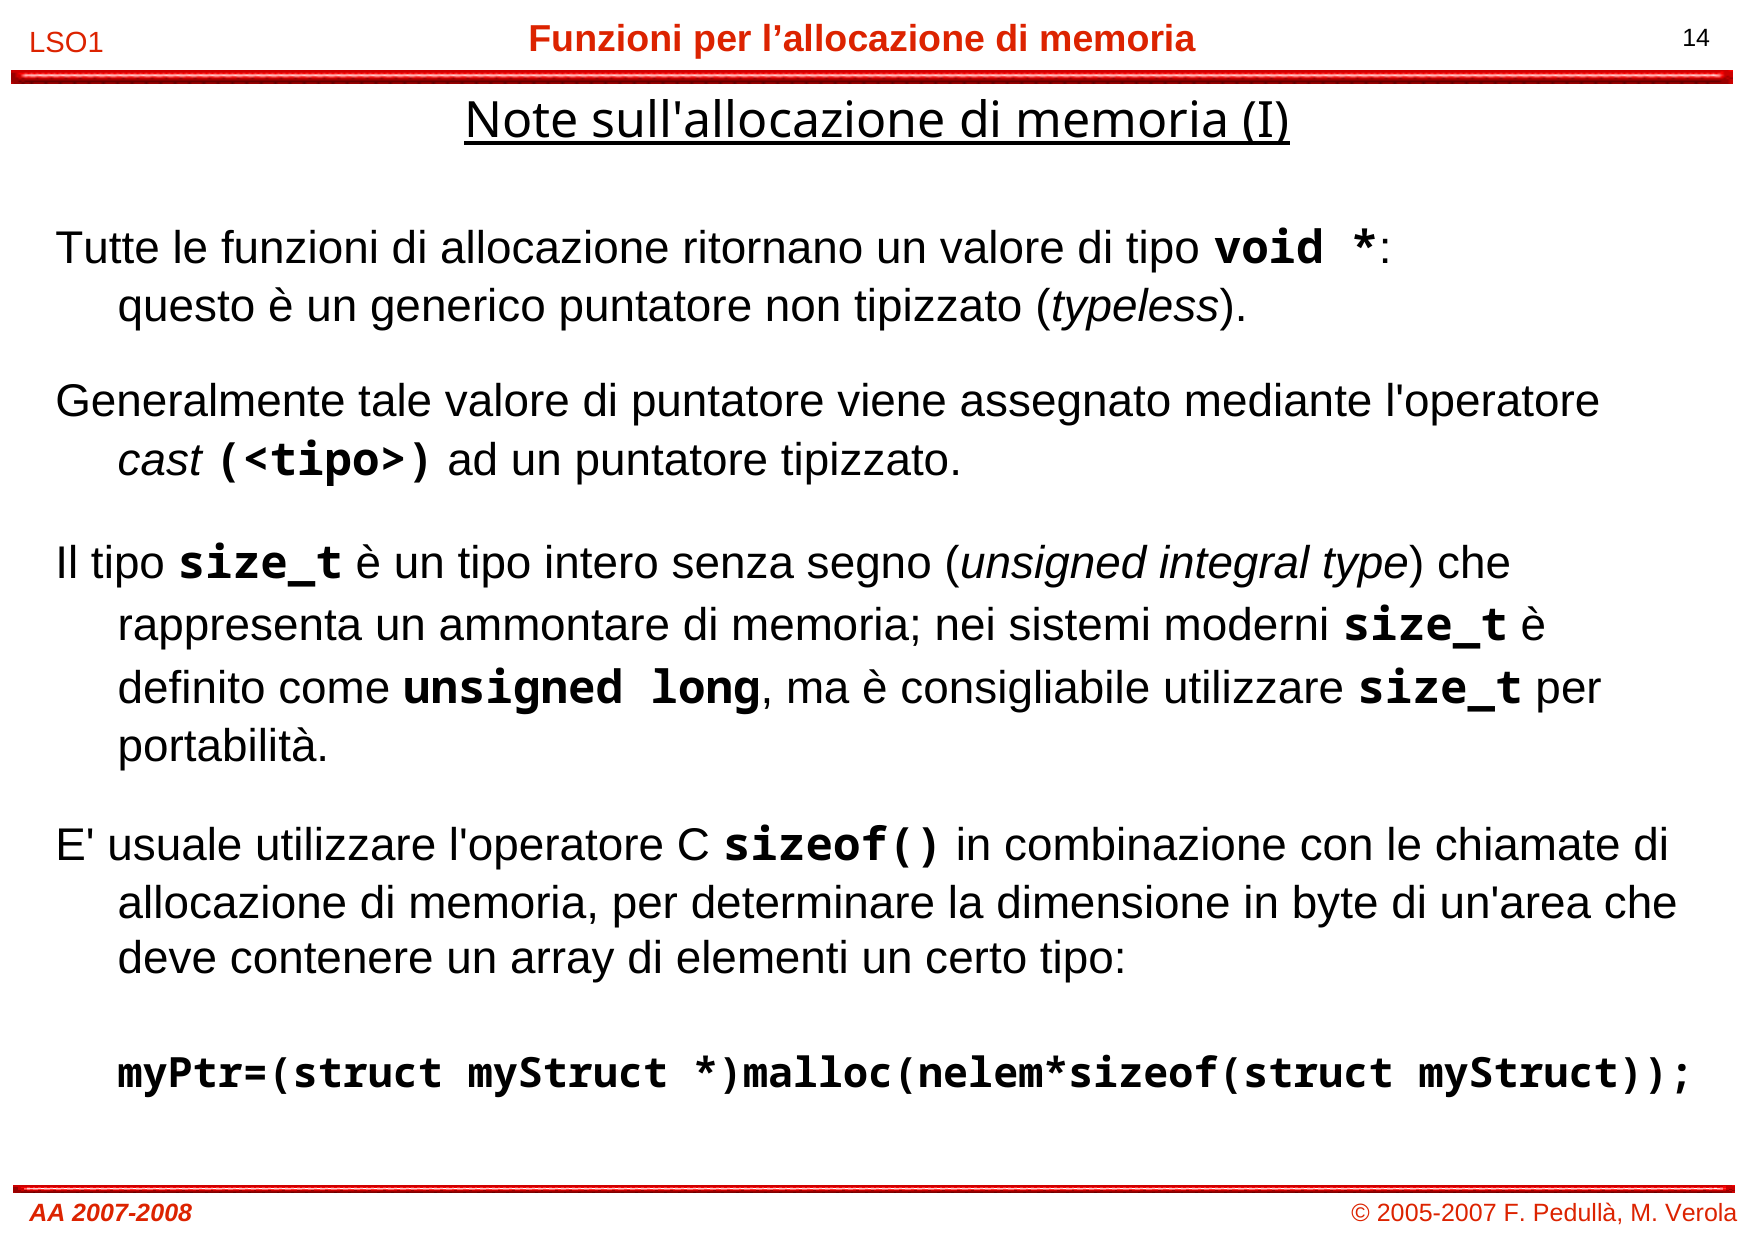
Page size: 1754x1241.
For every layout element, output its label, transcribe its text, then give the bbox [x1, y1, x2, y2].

picture [11, 70, 1733, 84]
title Note sull'allocazione di memoria (I) [388, 72, 1366, 168]
list Tutte le funzioni di allocazione ritornano un valore di tipo void *: questo è un generico puntatore non tipizzato (typeless). Generalmente tale valore di puntatore viene assegnato mediante l'operatore cast (<tipo>) ad un puntatore tipizzato. Il tipo size_t è un tipo intero senza segno (unsigned integral type) che rappresenta un ammontare di memoria; nei sistemi moderni size_t è definito come unsigned long, ma è consigliabile utilizzare size_t per portabilità. E' usuale utilizzare l'operatore C sizeof() in combinazione con le chiamate di allocazione di memoria, per determinare la dimensione in byte di un'area che deve contenere un array di elementi un certo tipo: myPtr=(struct myStruct *)malloc(nelem*sizeof(struct myStruct)); [40, 206, 1711, 1101]
picture [13, 1185, 1735, 1193]
